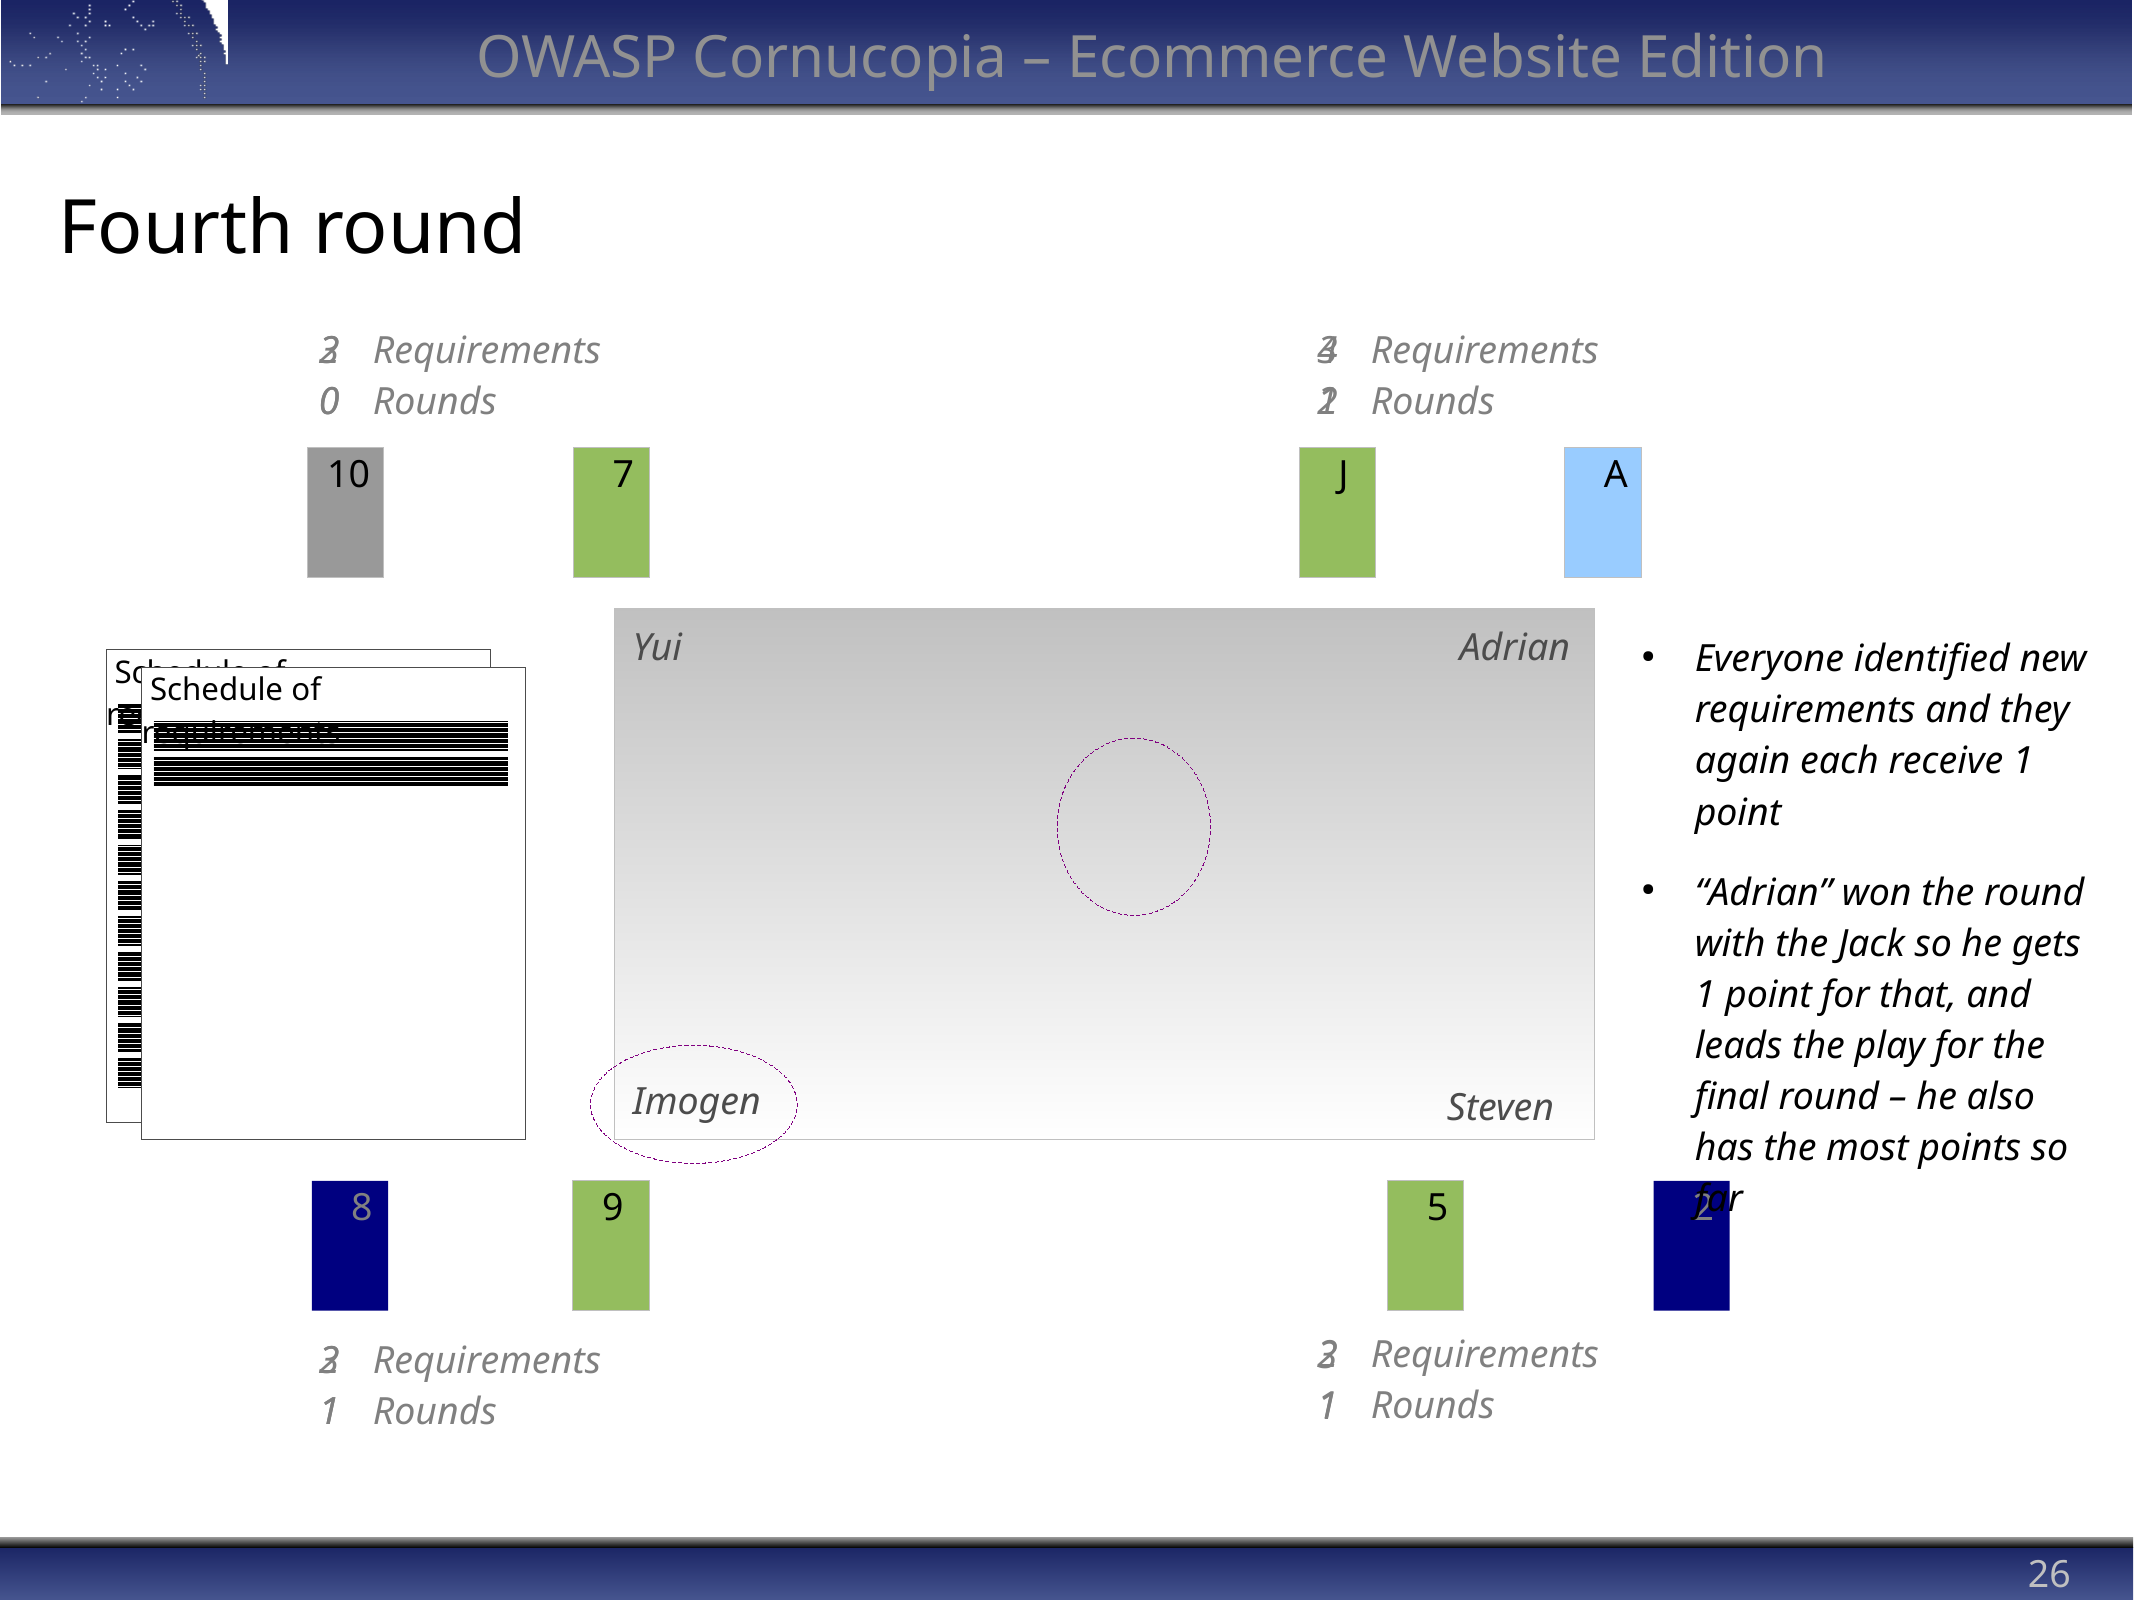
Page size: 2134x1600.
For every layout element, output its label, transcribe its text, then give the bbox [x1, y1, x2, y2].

list 3 1 [1316, 1328, 1388, 1419]
list 5 [1387, 1180, 1464, 1311]
list Requirements Rounds [378, 1333, 656, 1424]
list [153, 755, 508, 786]
list Requirements Rounds [1376, 323, 1654, 414]
list 4 2 [1316, 323, 1376, 414]
list 10 [307, 447, 384, 578]
list 8 [311, 1180, 389, 1311]
list Schedule of requirements [106, 649, 491, 1123]
list [118, 773, 141, 804]
list Requirements Rounds [1388, 1327, 1654, 1418]
list Requirements Rounds [378, 323, 656, 414]
list Steven [1446, 1080, 1576, 1141]
list Yui [632, 620, 739, 681]
list [118, 986, 141, 1016]
list Everyone identified new requirements and they again each receive 1 point “Adrian” won the round with the Jack so he gets 1 point for that, and leads the play for the final round – he also has the most points so far [1624, 631, 2093, 1182]
list [118, 879, 141, 910]
list 2 [1653, 1182, 1730, 1311]
list [614, 608, 1595, 1140]
list [118, 809, 141, 839]
list 9 [572, 1180, 650, 1311]
list 7 [573, 447, 650, 578]
list 3 1 [318, 1333, 378, 1424]
list [118, 1021, 141, 1052]
list [118, 950, 141, 981]
list [118, 1057, 141, 1087]
list [118, 915, 141, 945]
list Adrian [1459, 620, 1660, 681]
list Schedule of requirements [141, 667, 526, 1140]
list [118, 738, 141, 768]
list J [1299, 447, 1376, 578]
list Imogen [632, 1074, 798, 1135]
list A [1564, 447, 1642, 578]
list 3 0 [318, 323, 378, 414]
title Fourth round [58, 124, 2126, 325]
list [118, 702, 141, 733]
list [153, 720, 508, 751]
list [118, 844, 141, 875]
